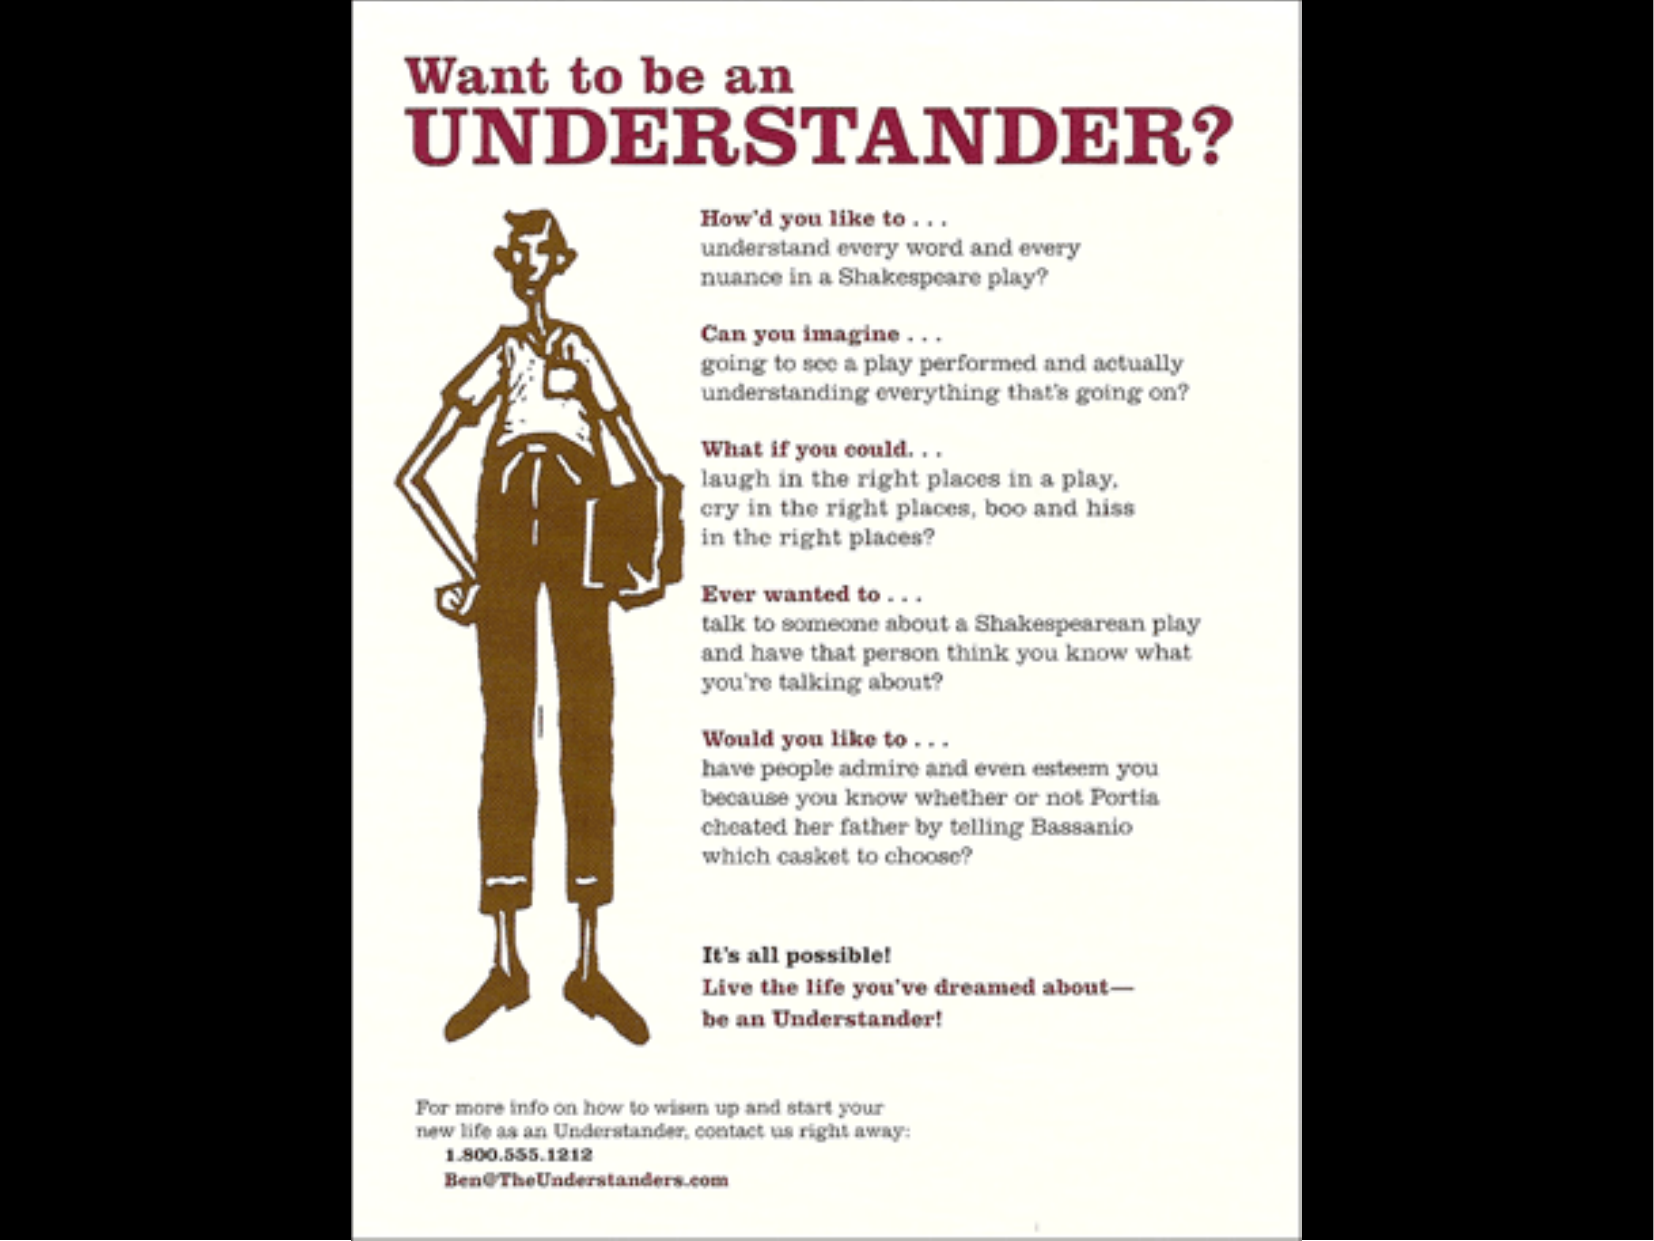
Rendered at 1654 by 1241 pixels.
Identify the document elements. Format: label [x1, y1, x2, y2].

picture [351, 0, 1302, 1241]
